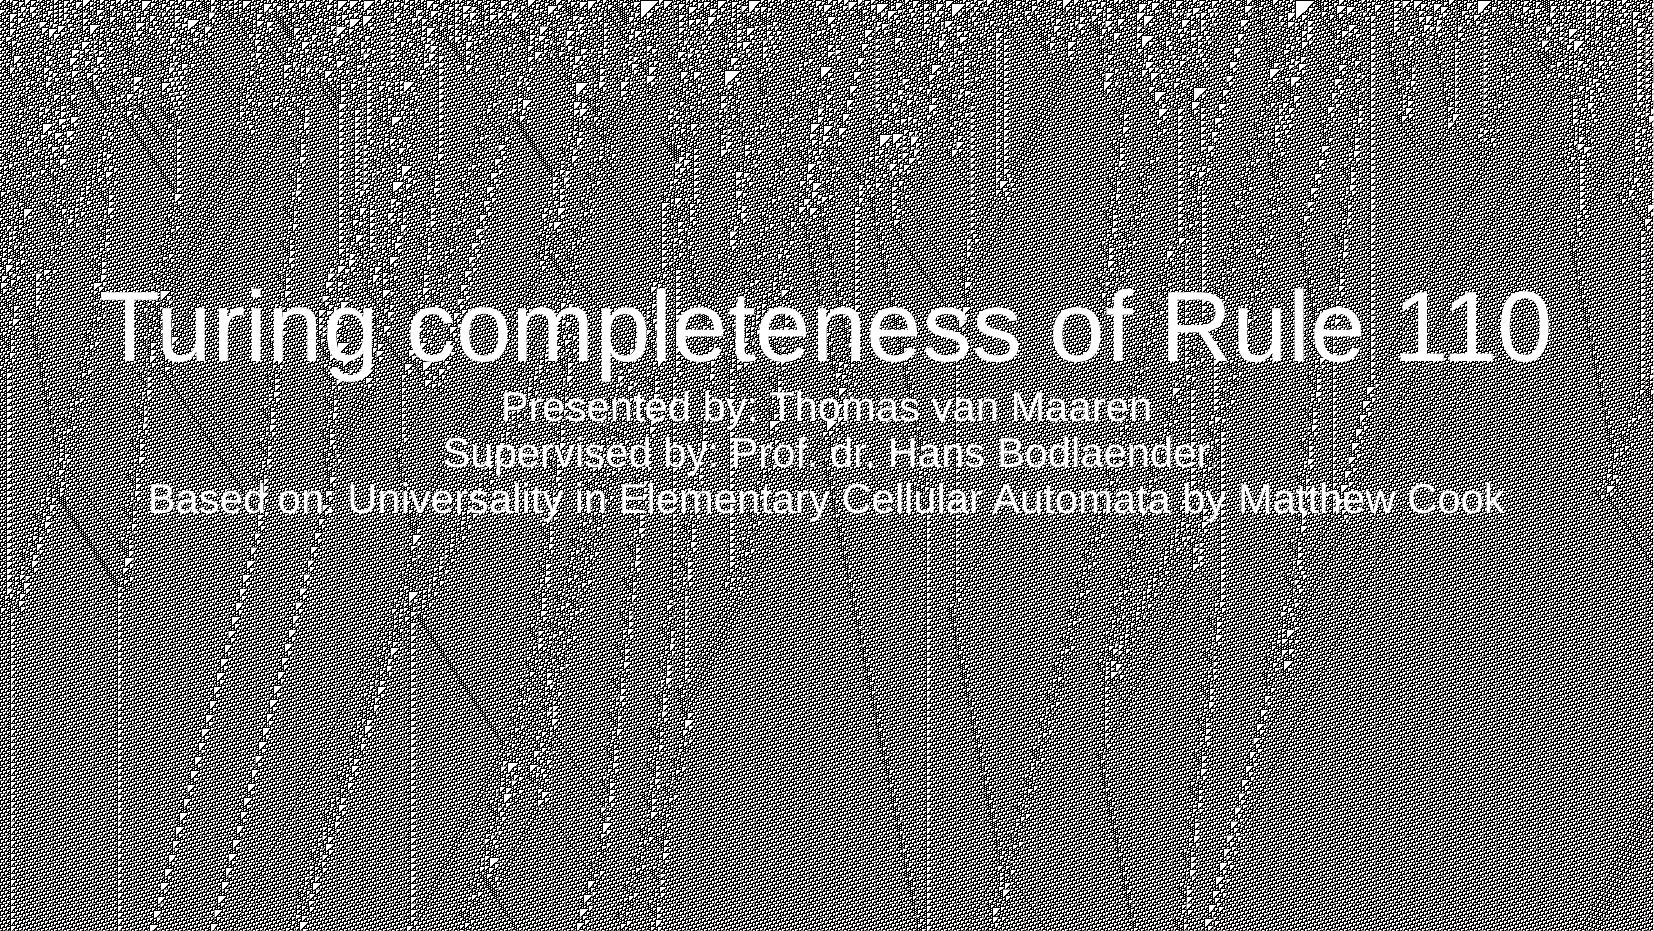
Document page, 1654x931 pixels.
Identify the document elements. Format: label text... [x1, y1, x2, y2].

picture [0, 0, 1654, 931]
subtitle Turing completeness of Rule 110 Presented by: Thomas van Maaren Supervised by: Prof. dr. Hans Bodlaender Based on: Universality in Elementary Cellular Automata by Matthew Cook [82, 37, 1571, 757]
